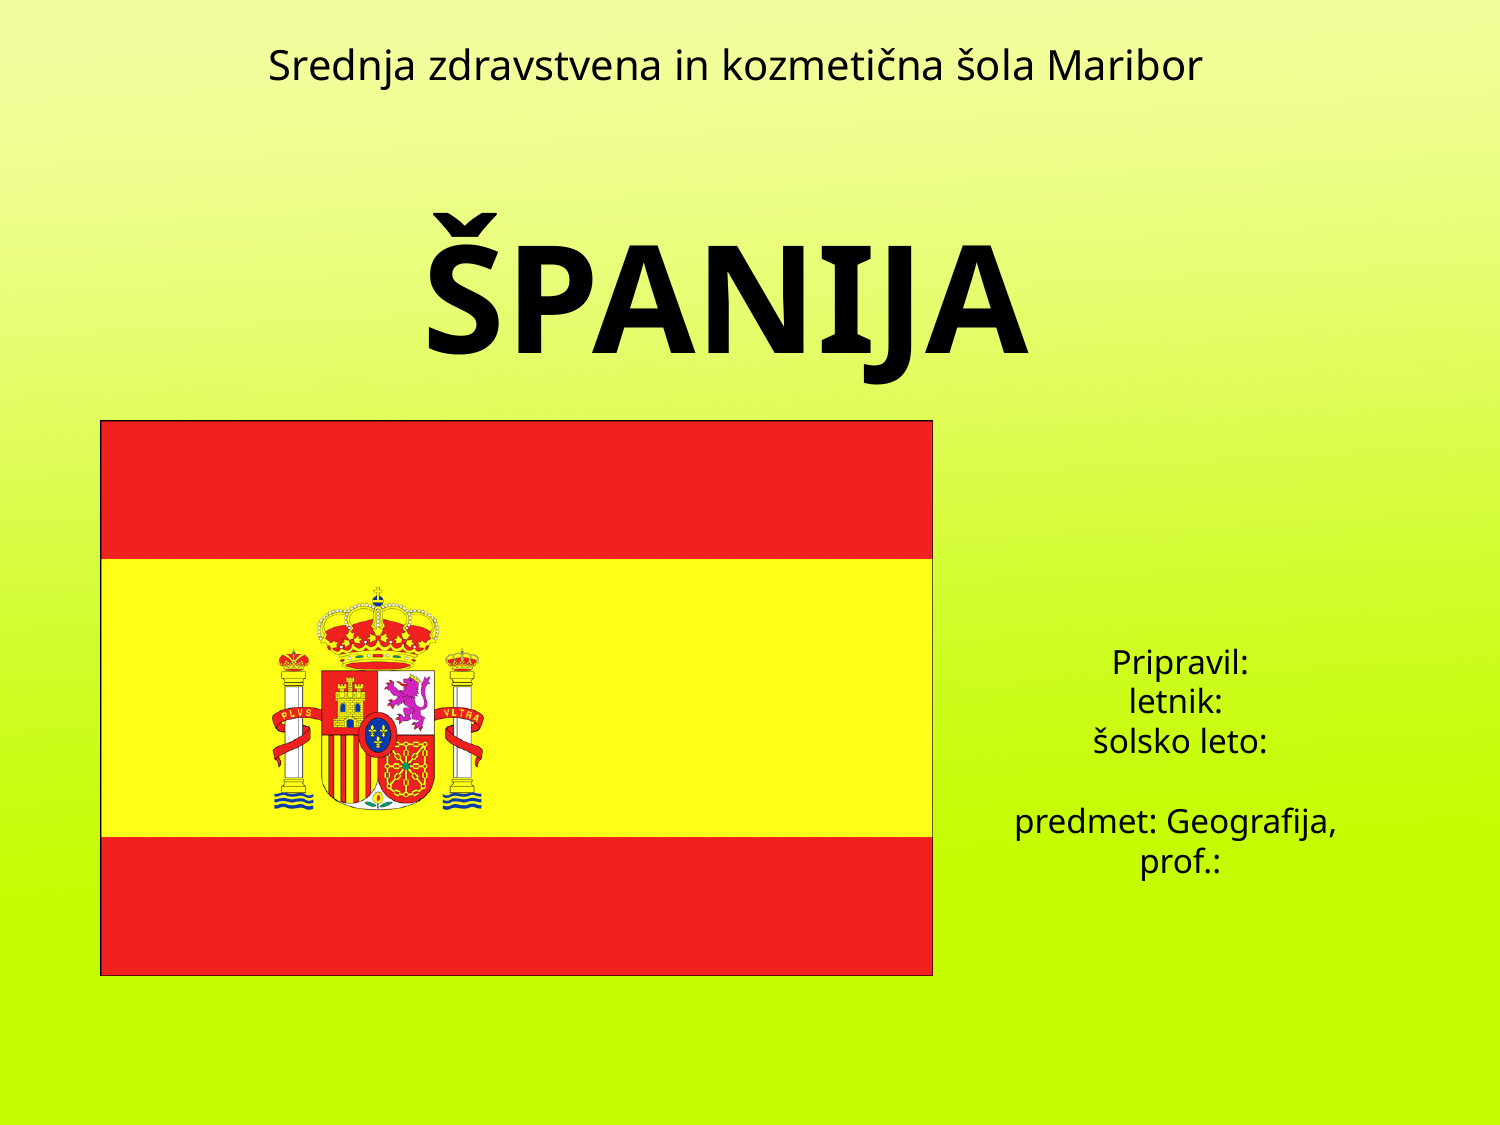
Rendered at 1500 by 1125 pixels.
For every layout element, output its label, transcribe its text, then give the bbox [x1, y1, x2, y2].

text_box Srednja zdravstvena in kozmetična šola Maribor [253, 31, 1500, 96]
title ŠPANIJA [88, 172, 1364, 414]
subtitle Pripravil: letnik: šolsko leto: predmet: Geografija, prof.: [933, 633, 1500, 921]
picture [0, 0, 1500, 1125]
